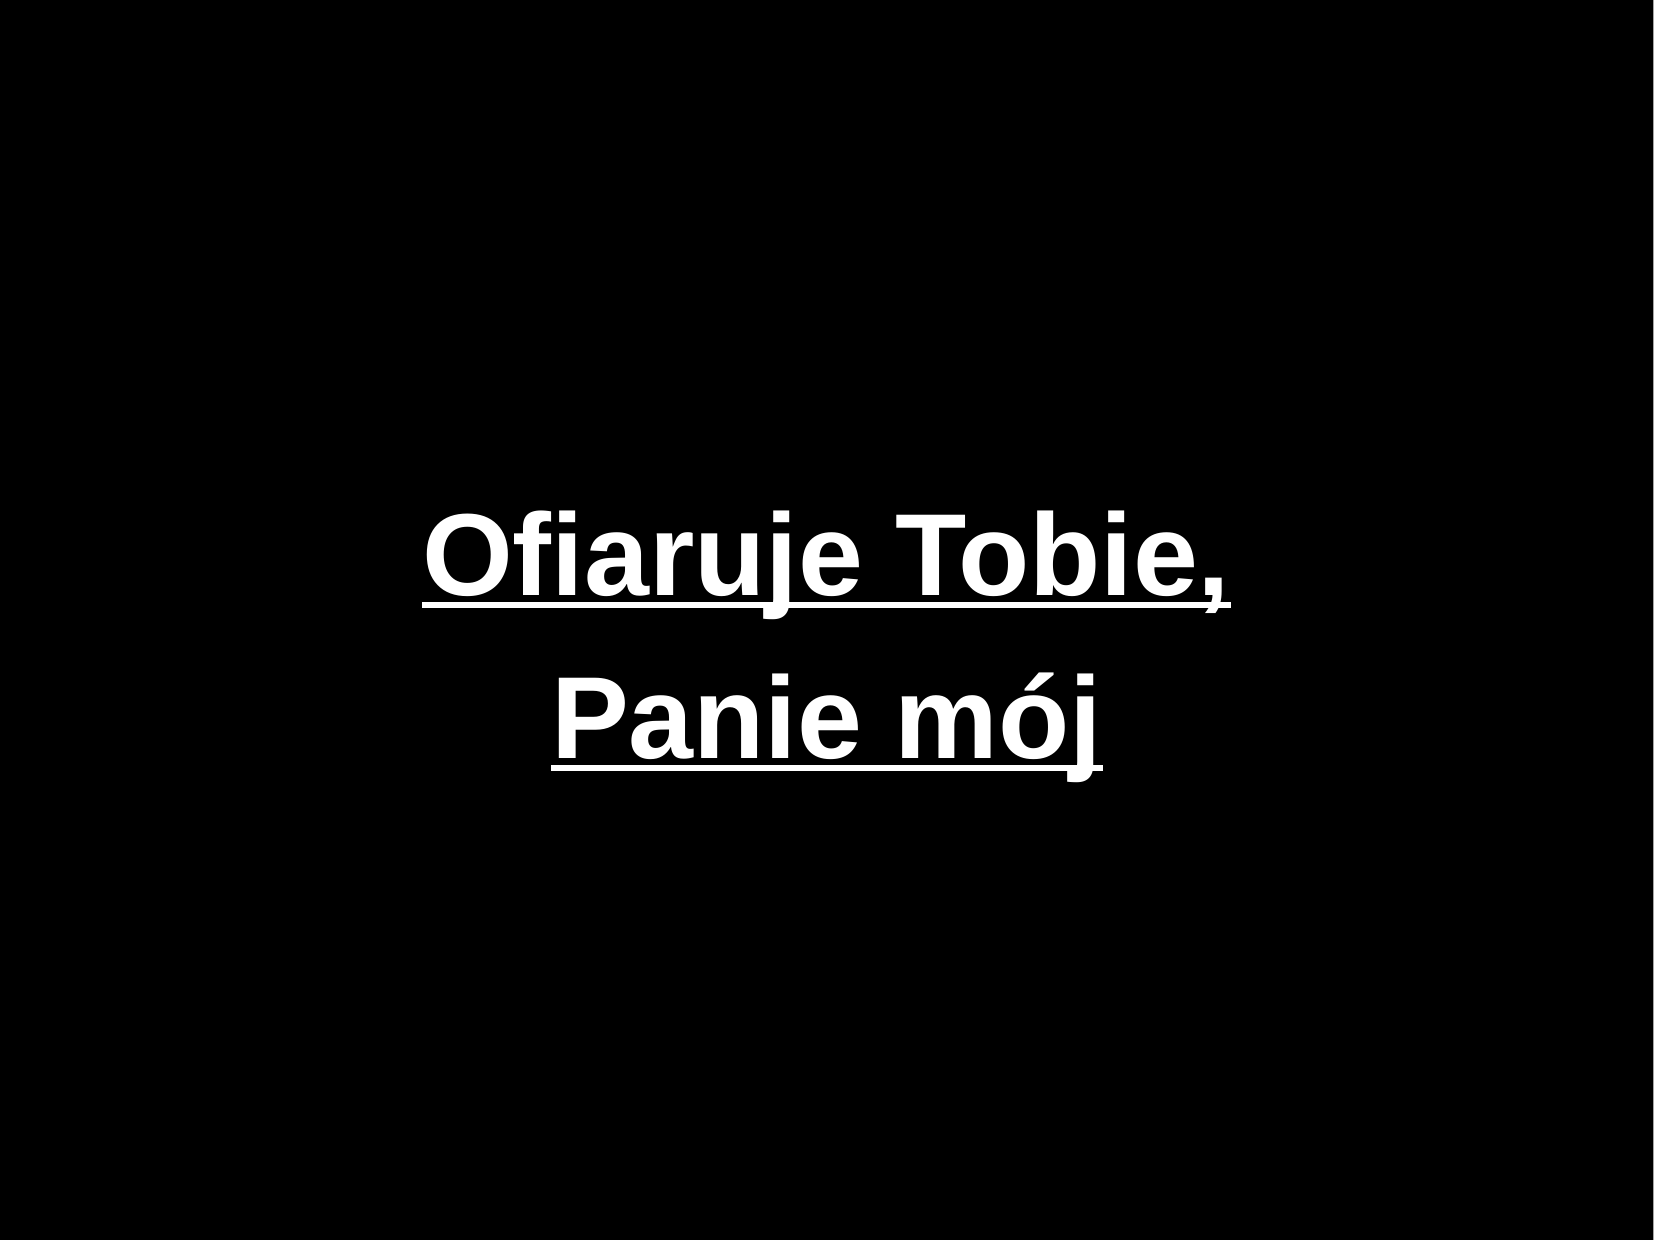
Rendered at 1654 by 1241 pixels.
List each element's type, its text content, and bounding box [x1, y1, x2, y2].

subtitle Ofiaruje Tobie, Panie mój [0, 0, 1654, 1241]
